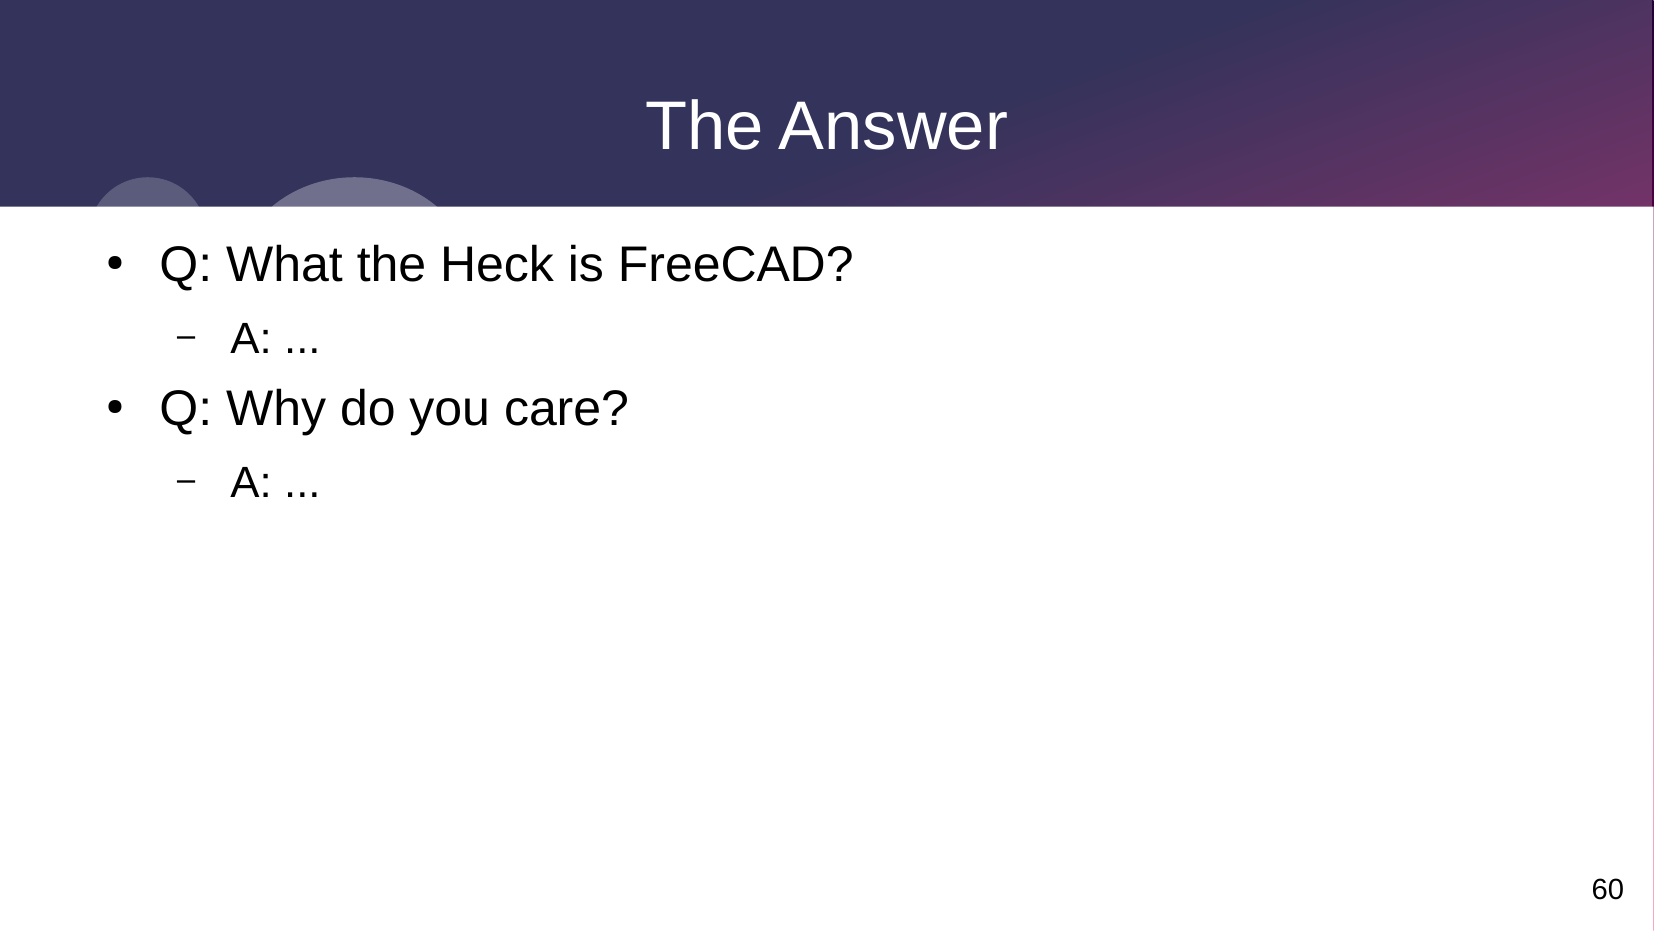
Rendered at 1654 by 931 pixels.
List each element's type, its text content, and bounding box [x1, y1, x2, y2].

title The Answer [88, 44, 1565, 207]
list Q: What the Heck is FreeCAD? A: ... Q: Why do you care? A: ... [88, 236, 1565, 827]
